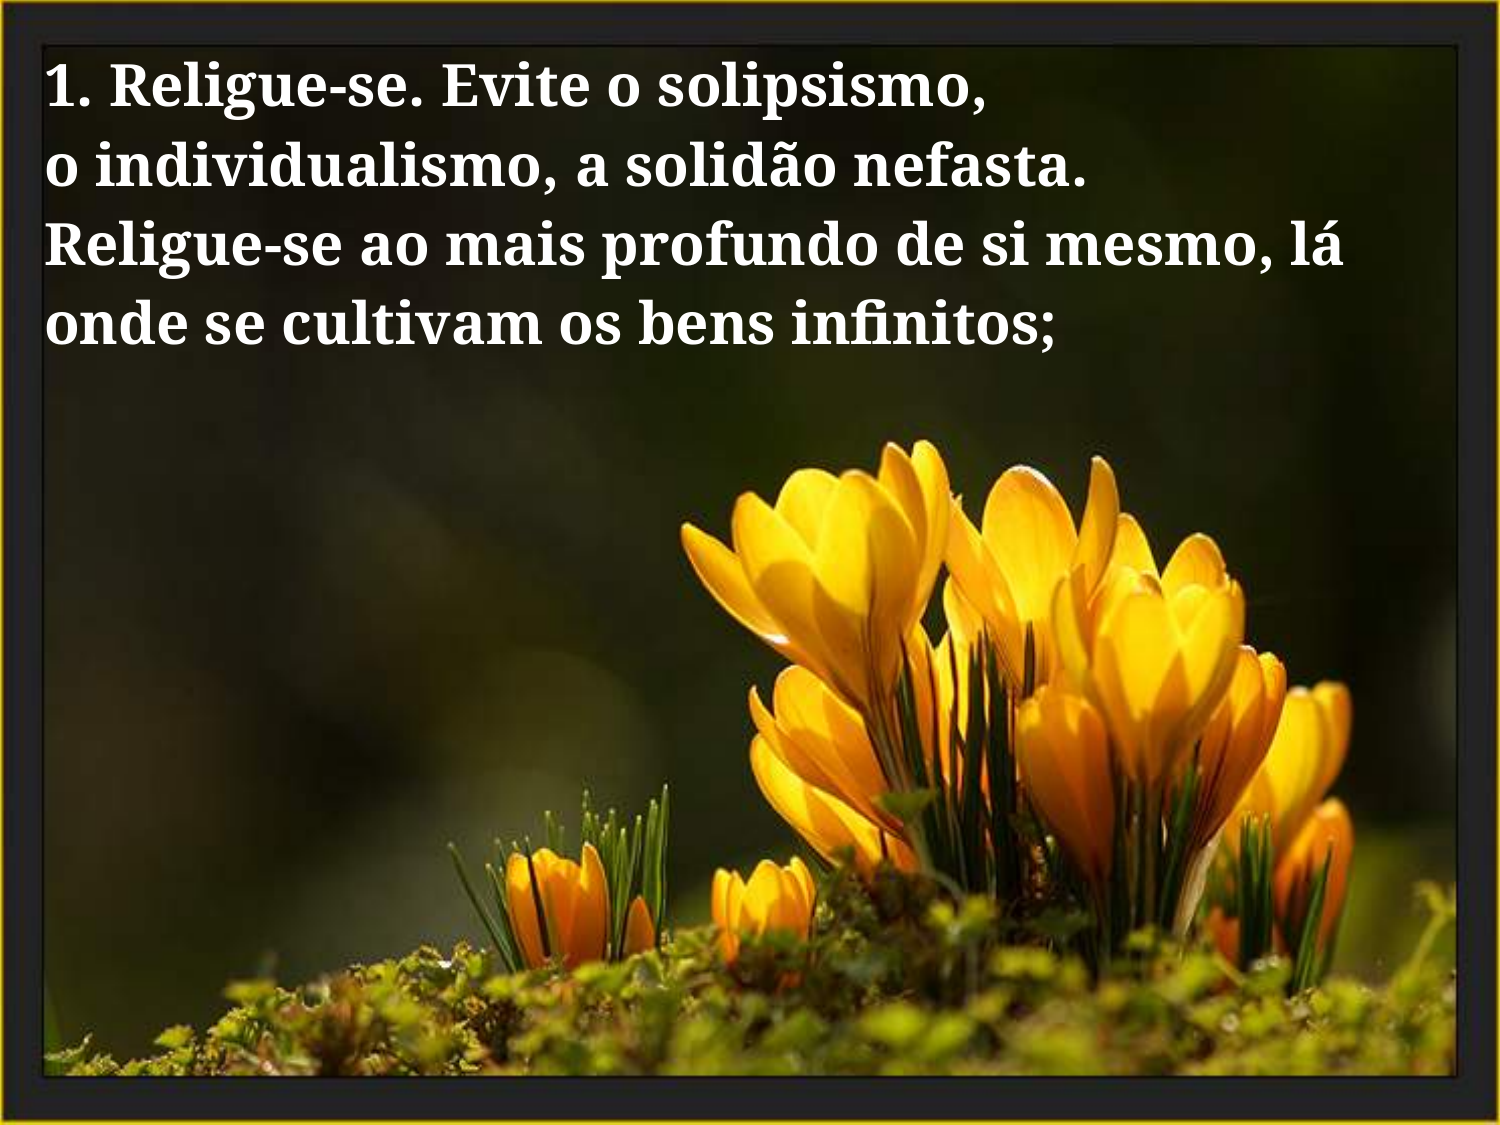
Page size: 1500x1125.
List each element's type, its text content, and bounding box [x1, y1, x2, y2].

text_box 1. Religue-se. Evite o solipsismo, o individualismo, a solidão nefasta. Religue-se ao mais profundo de si mesmo, lá onde se cultivam os bens infinitos; [29, 36, 1500, 370]
picture [0, 0, 1500, 1125]
